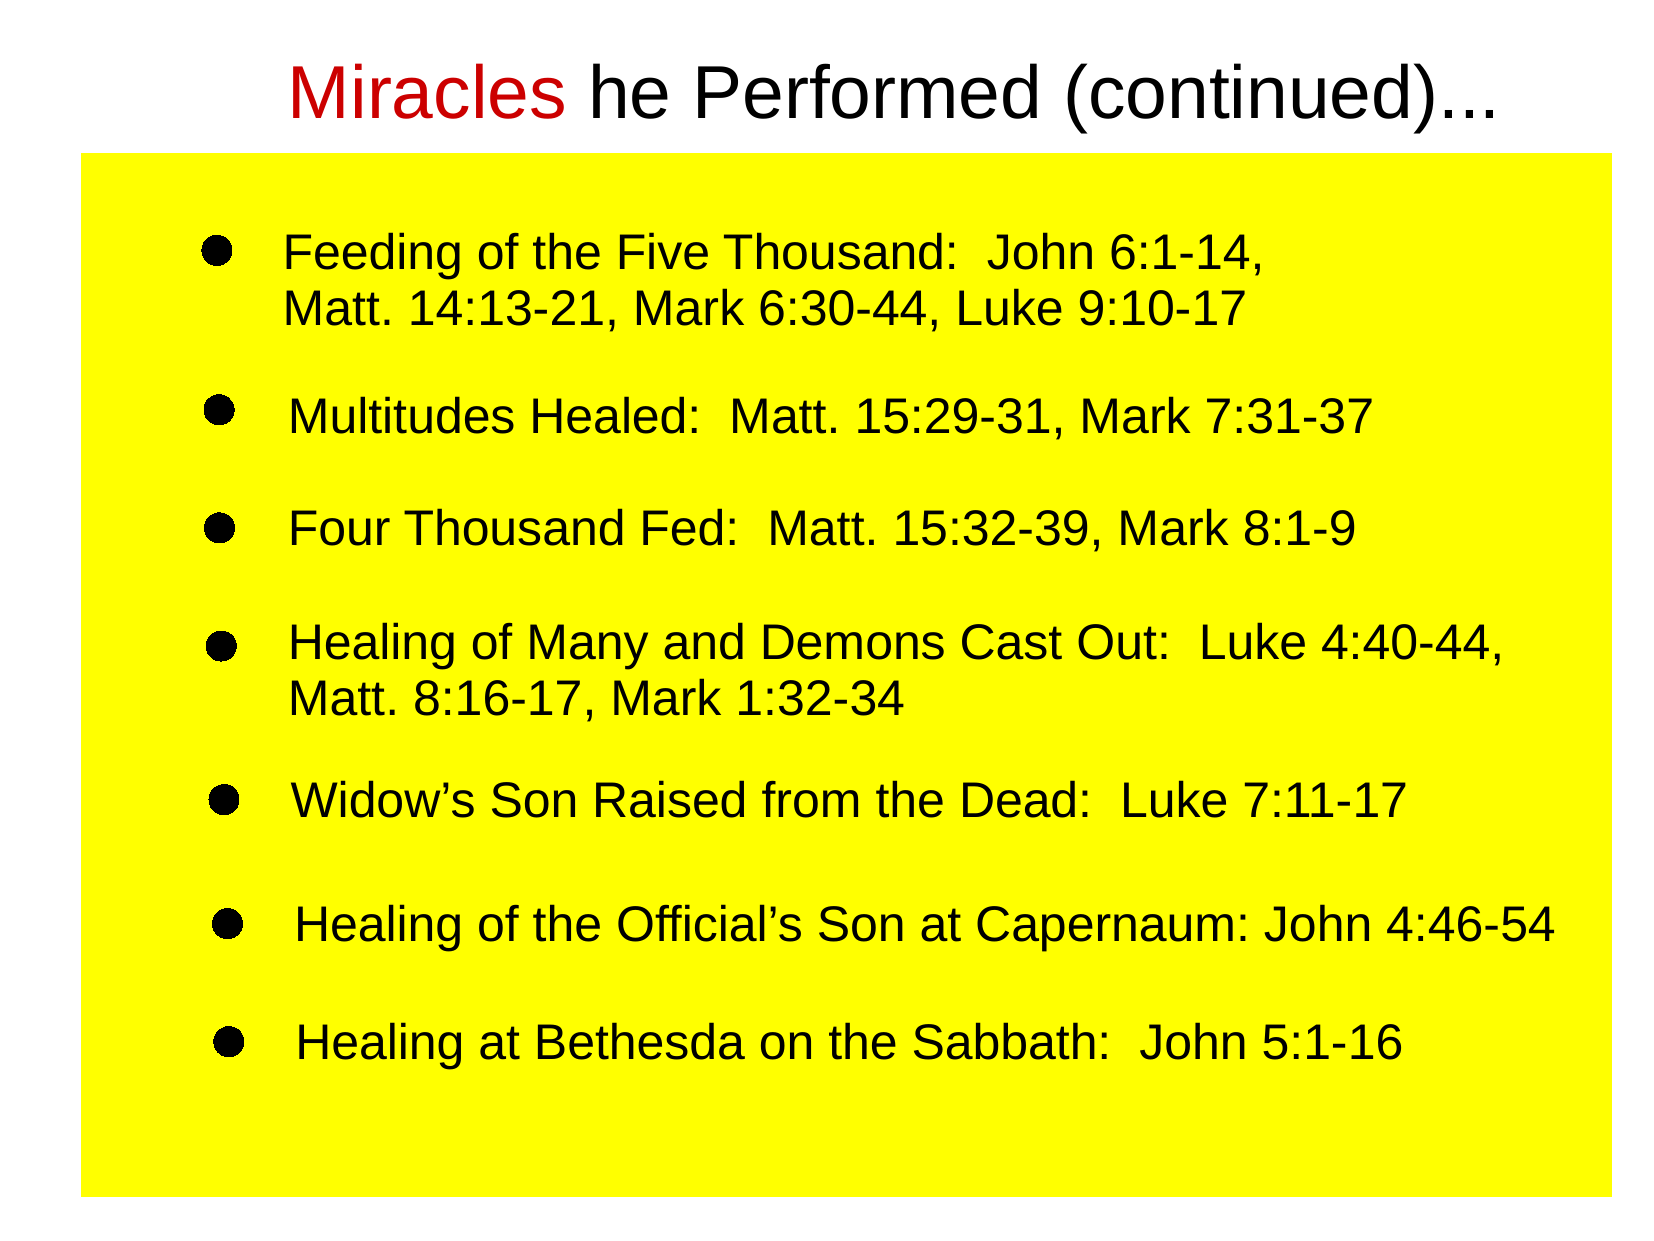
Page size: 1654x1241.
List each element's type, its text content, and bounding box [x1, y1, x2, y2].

text_box Four Thousand Fed: Matt. 15:32-39, Mark 8:1-9 [273, 460, 1322, 596]
text_box Healing at Bethesda on the Sabbath: John 5:1-16 [280, 974, 1341, 1110]
text_box Feeding of the Five Thousand: John 6:1-14, Matt. 14:13-21, Mark 6:30-44, Luke 9:10-17 [267, 212, 1278, 348]
text_box Widow’s Son Raised from the Dead: Luke 7:11-17 [275, 732, 1342, 868]
text_box Healing of the Official’s Son at Capernaum: John 4:46-54 [279, 856, 1423, 992]
text_box Healing of Many and Demons Cast Out: Luke 4:40-44, Matt. 8:16-17, Mark 1:32-34 [273, 602, 1393, 738]
text_box Miracles he Performed (continued)... [273, 42, 1619, 154]
text_box [81, 153, 1612, 1197]
text_box Multitudes Healed: Matt. 15:29-31, Mark 7:31-37 [273, 348, 1327, 484]
